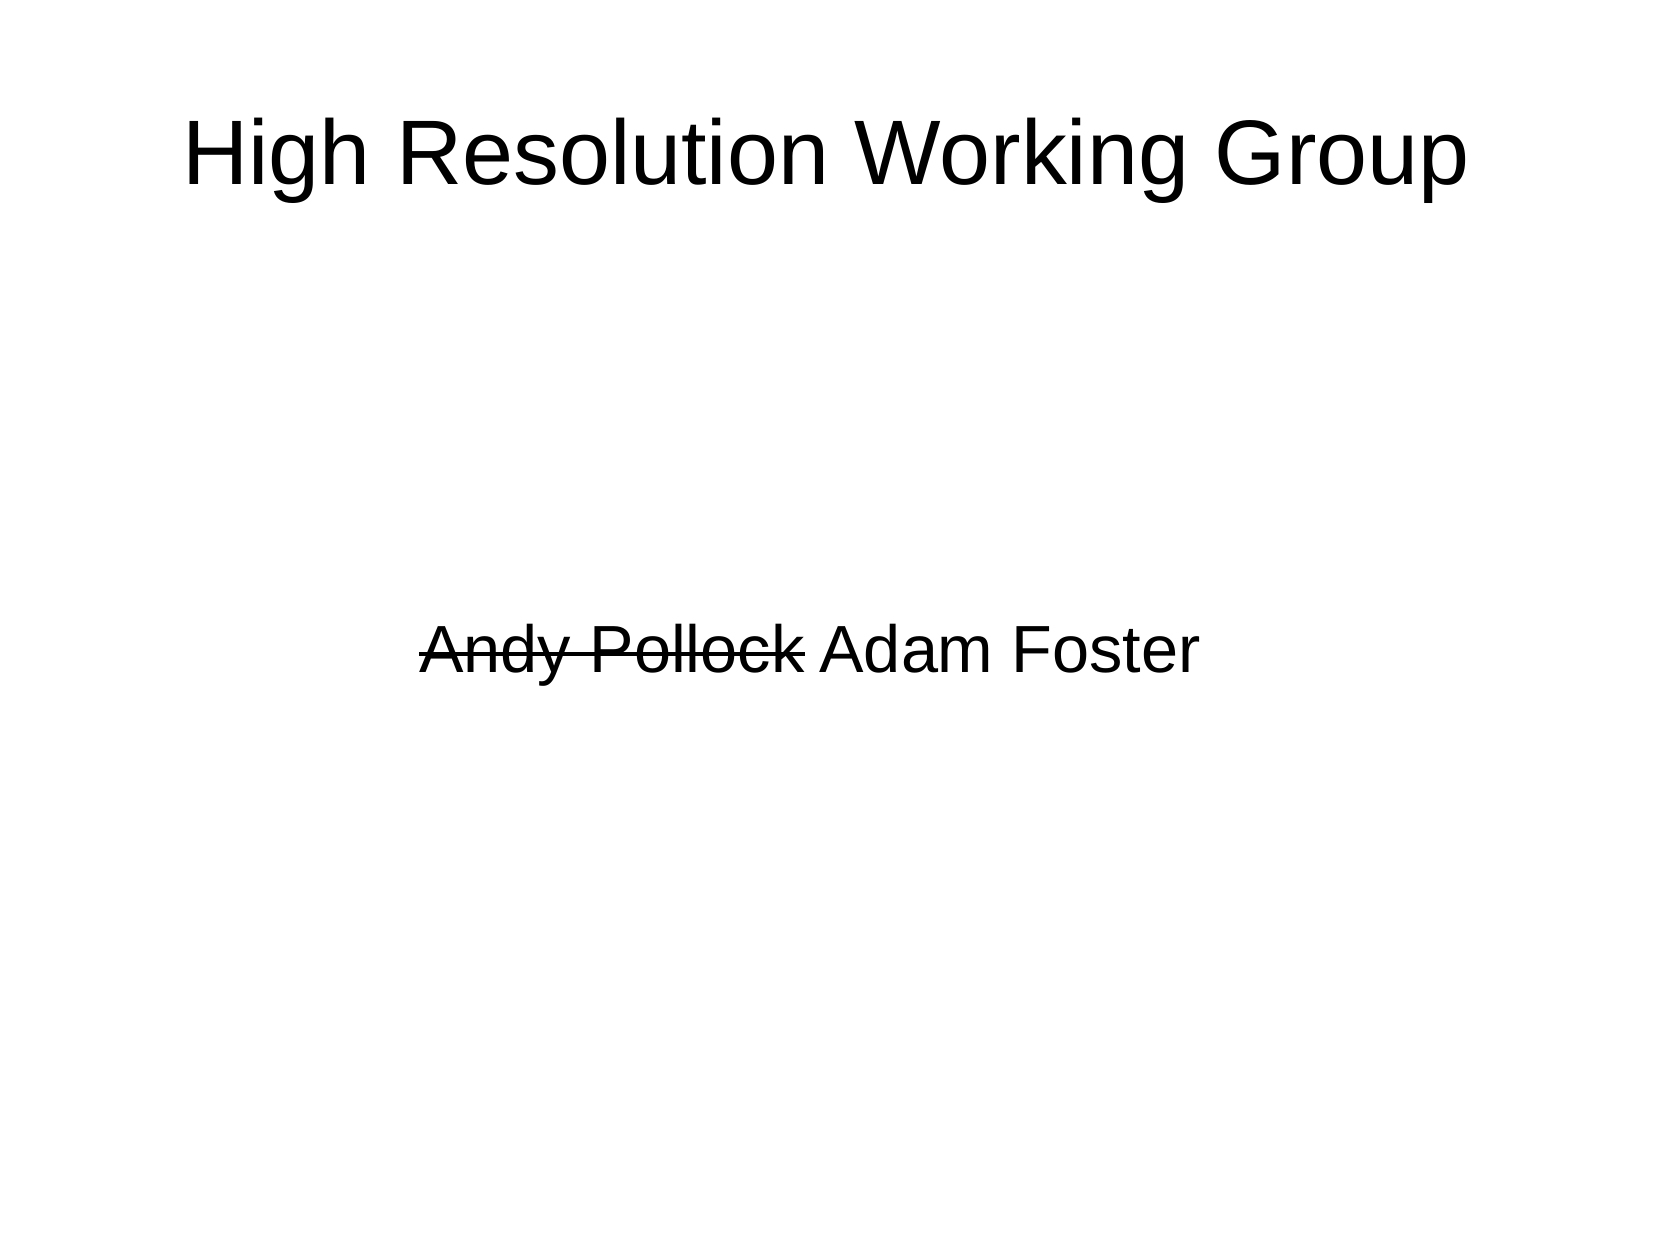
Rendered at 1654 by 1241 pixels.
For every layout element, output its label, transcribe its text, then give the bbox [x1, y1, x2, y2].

subtitle Andy Pollock Adam Foster [82, 290, 1538, 1010]
title High Resolution Working Group [82, 49, 1571, 257]
